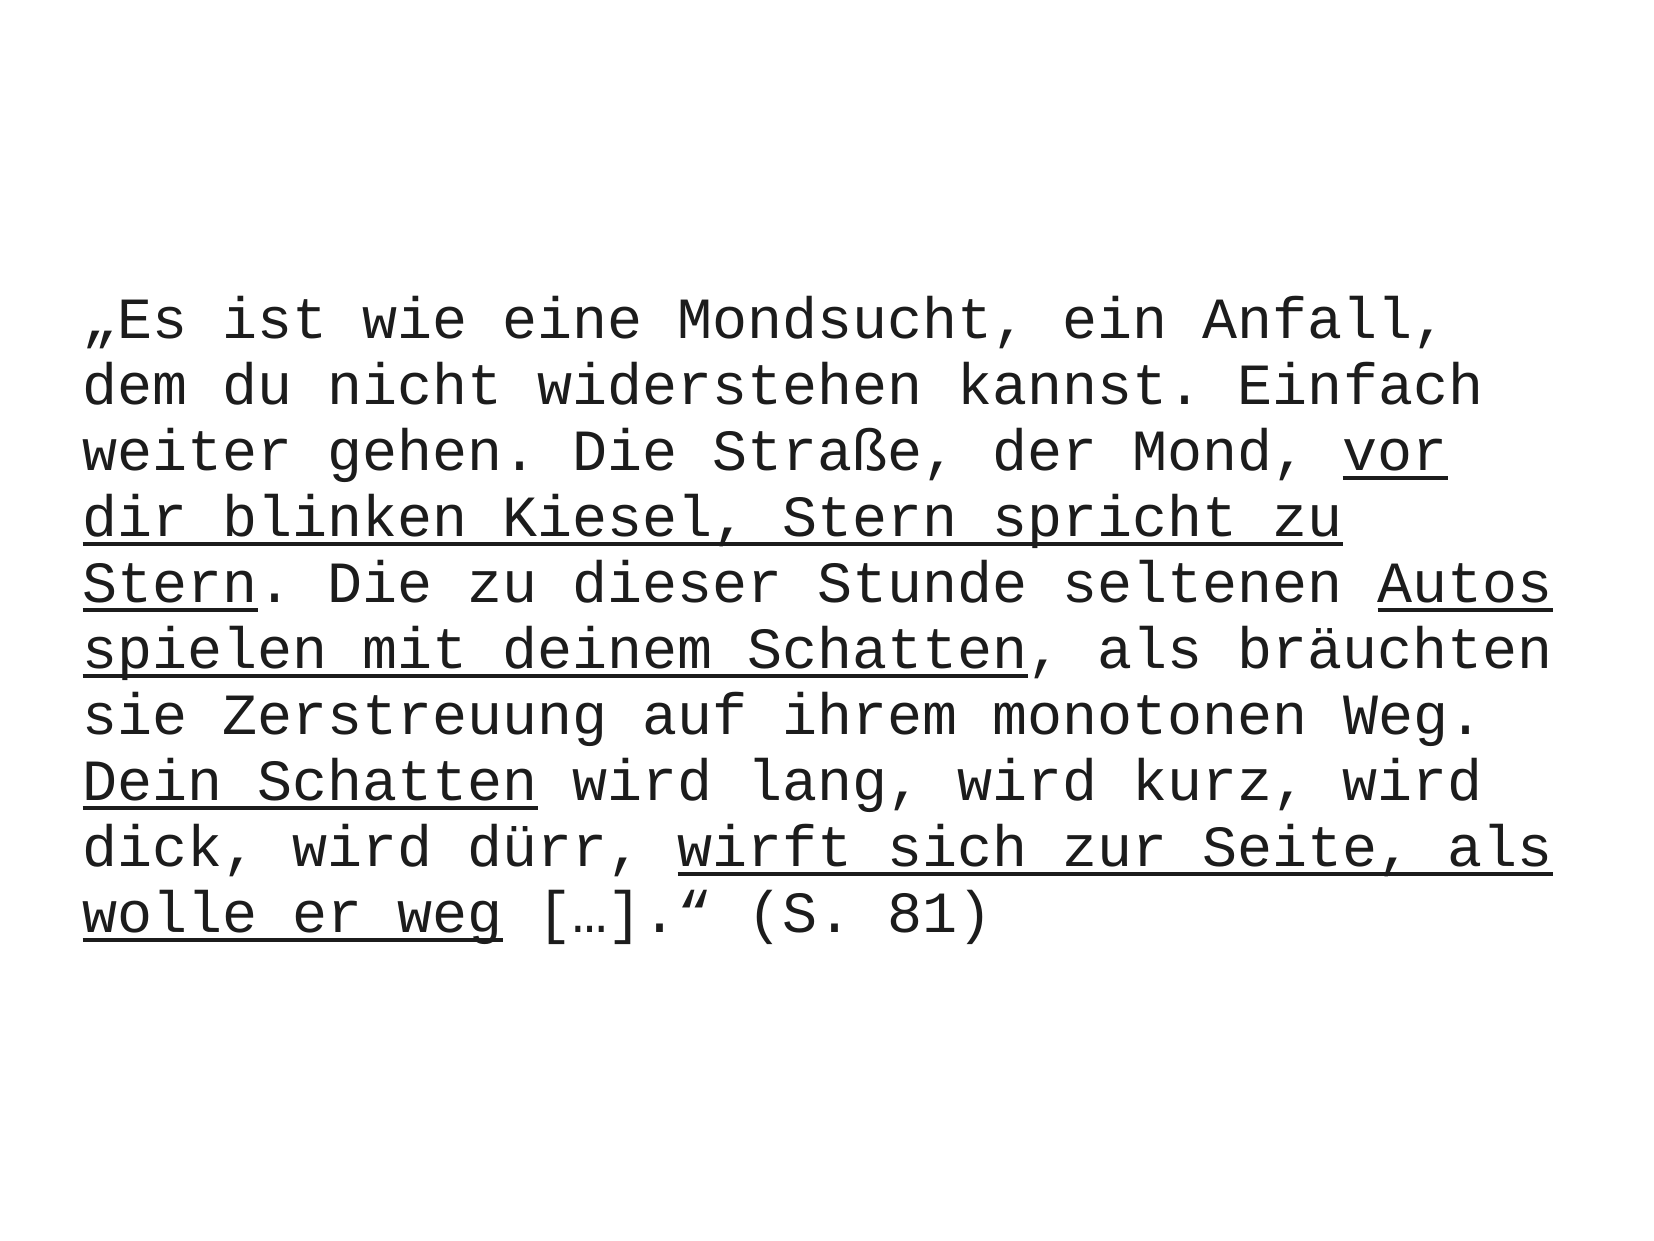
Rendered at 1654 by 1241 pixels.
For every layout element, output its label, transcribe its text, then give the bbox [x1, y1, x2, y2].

list „Es ist wie eine Mondsucht, ein Anfall, dem du nicht widerstehen kannst. Einfach weiter gehen. Die Straße, der Mond, vor dir blinken Kiesel, Stern spricht zu Stern. Die zu dieser Stunde seltenen Autos spielen mit deinem Schatten, als bräuchten sie Zerstreuung auf ihrem monotonen Weg. Dein Schatten wird lang, wird kurz, wird dick, wird dürr, wirft sich zur Seite, als wolle er weg […].“ (S. 81) [82, 290, 1571, 1109]
